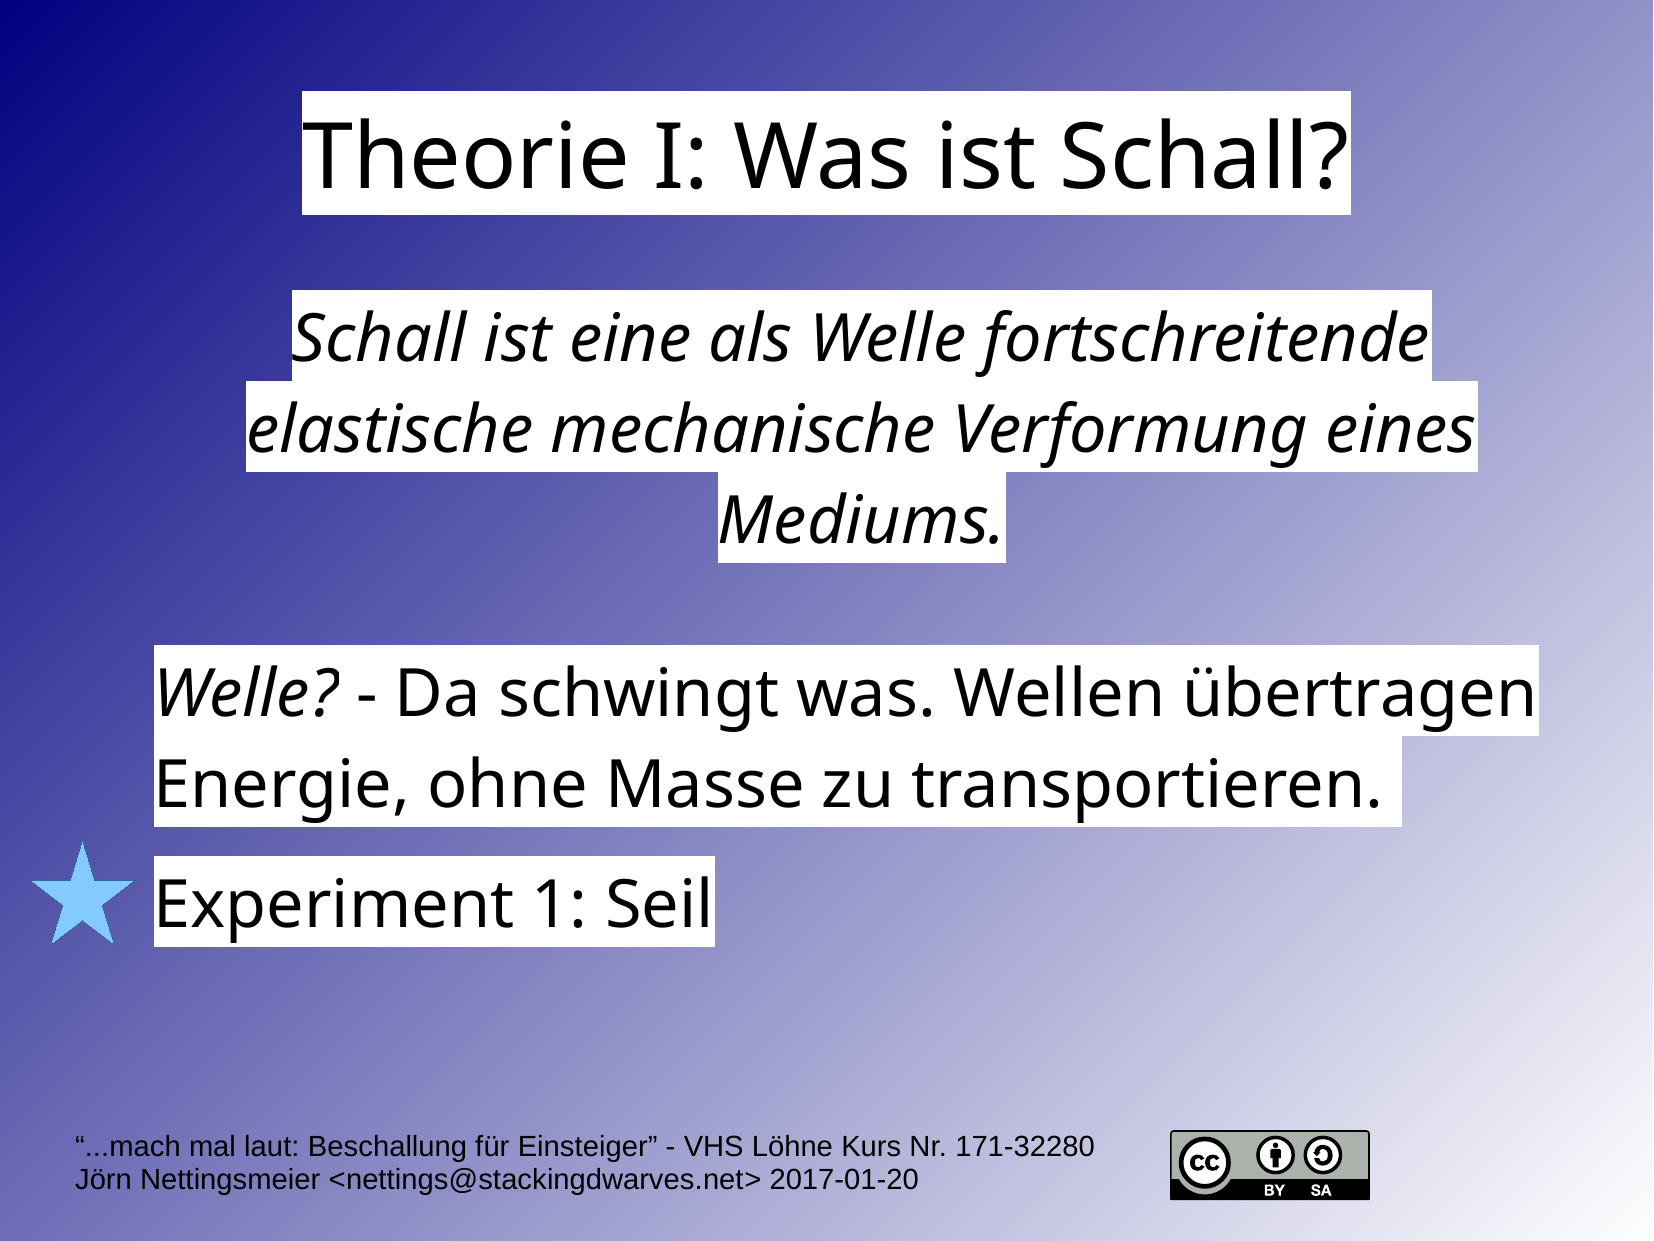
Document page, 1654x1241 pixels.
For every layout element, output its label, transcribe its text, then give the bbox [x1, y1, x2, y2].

text_box [30, 840, 136, 946]
list Schall ist eine als Welle fortschreitende elastische mechanische Verformung eines Mediums. [82, 290, 1571, 586]
list Welle? - Da schwingt was. Wellen übertragen Energie, ohne Masse zu transportieren. Experiment 1: Seil [82, 645, 1571, 1010]
title Theorie I: Was ist Schall? [82, 49, 1571, 257]
